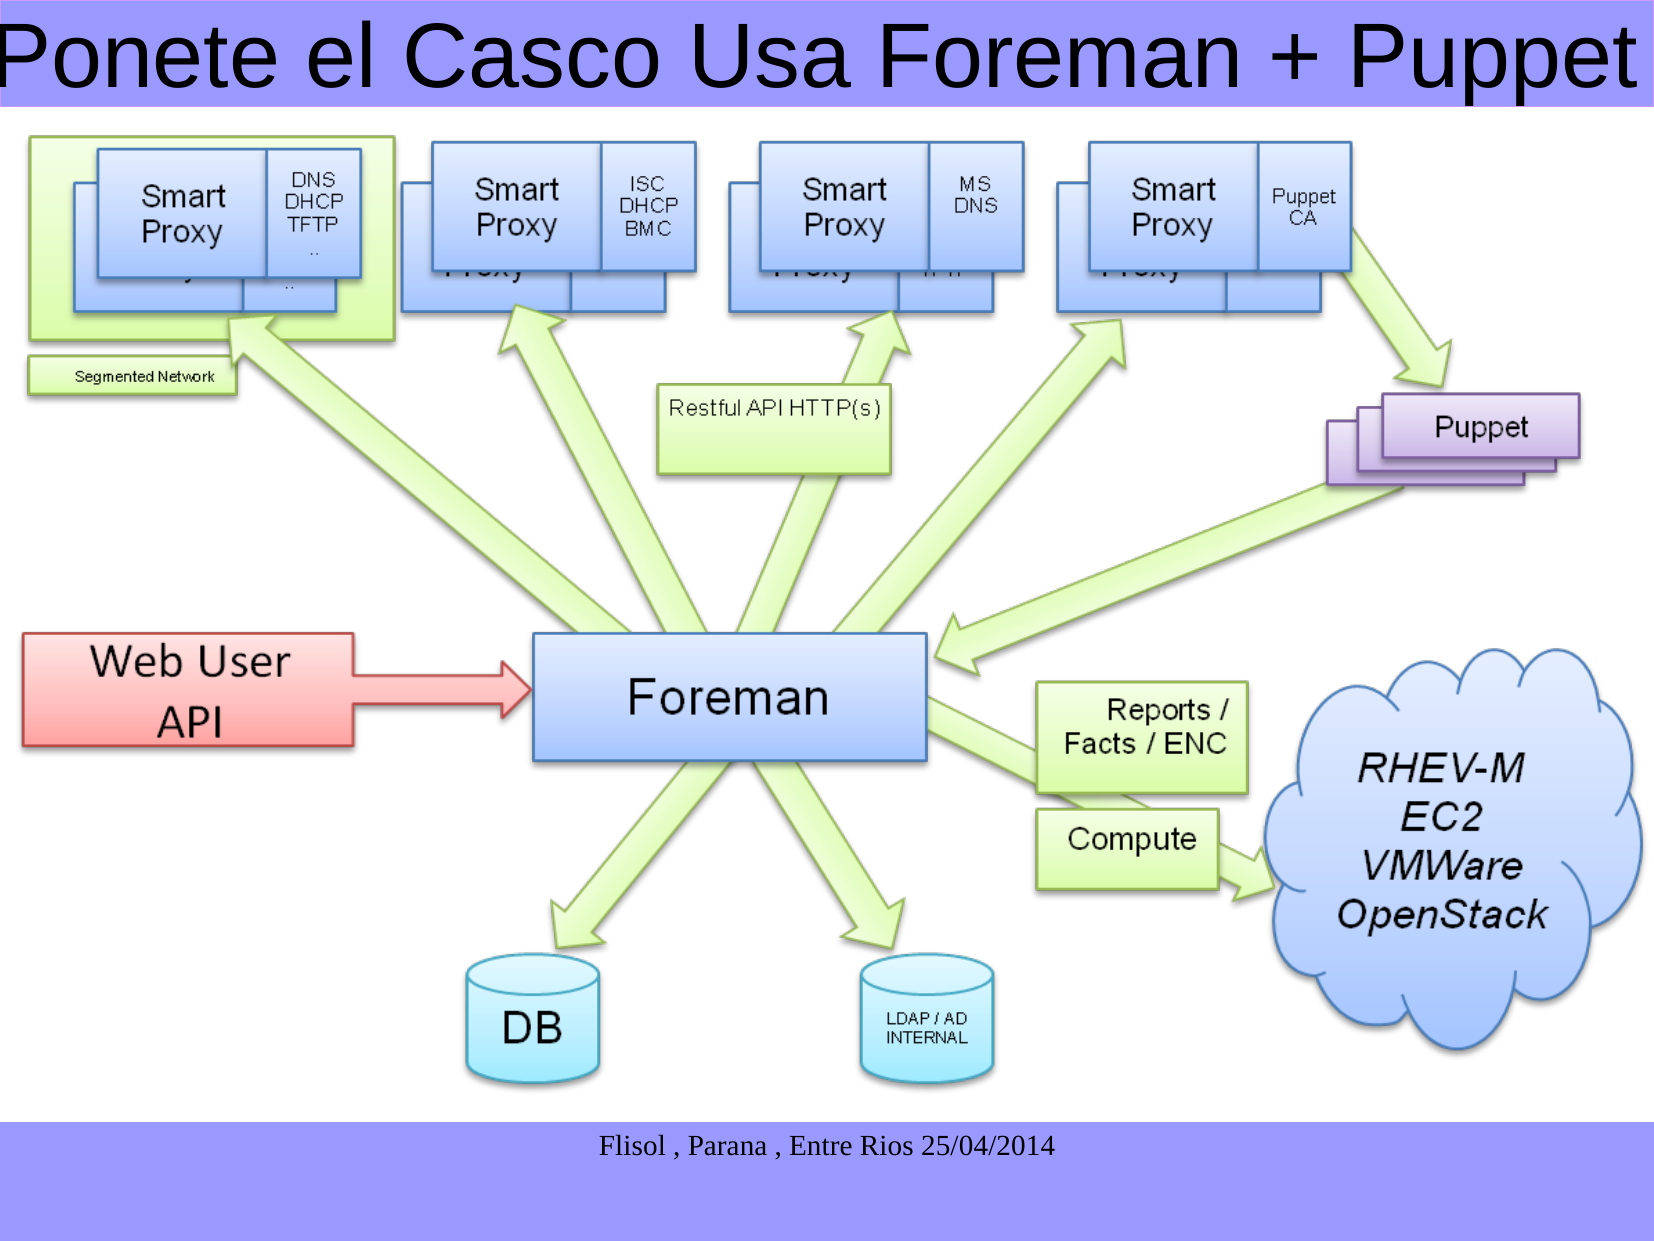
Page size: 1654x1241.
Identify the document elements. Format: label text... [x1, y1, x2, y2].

picture [11, 129, 1654, 1099]
title Ponete el Casco Usa Foreman + Puppet [0, 0, 1654, 160]
